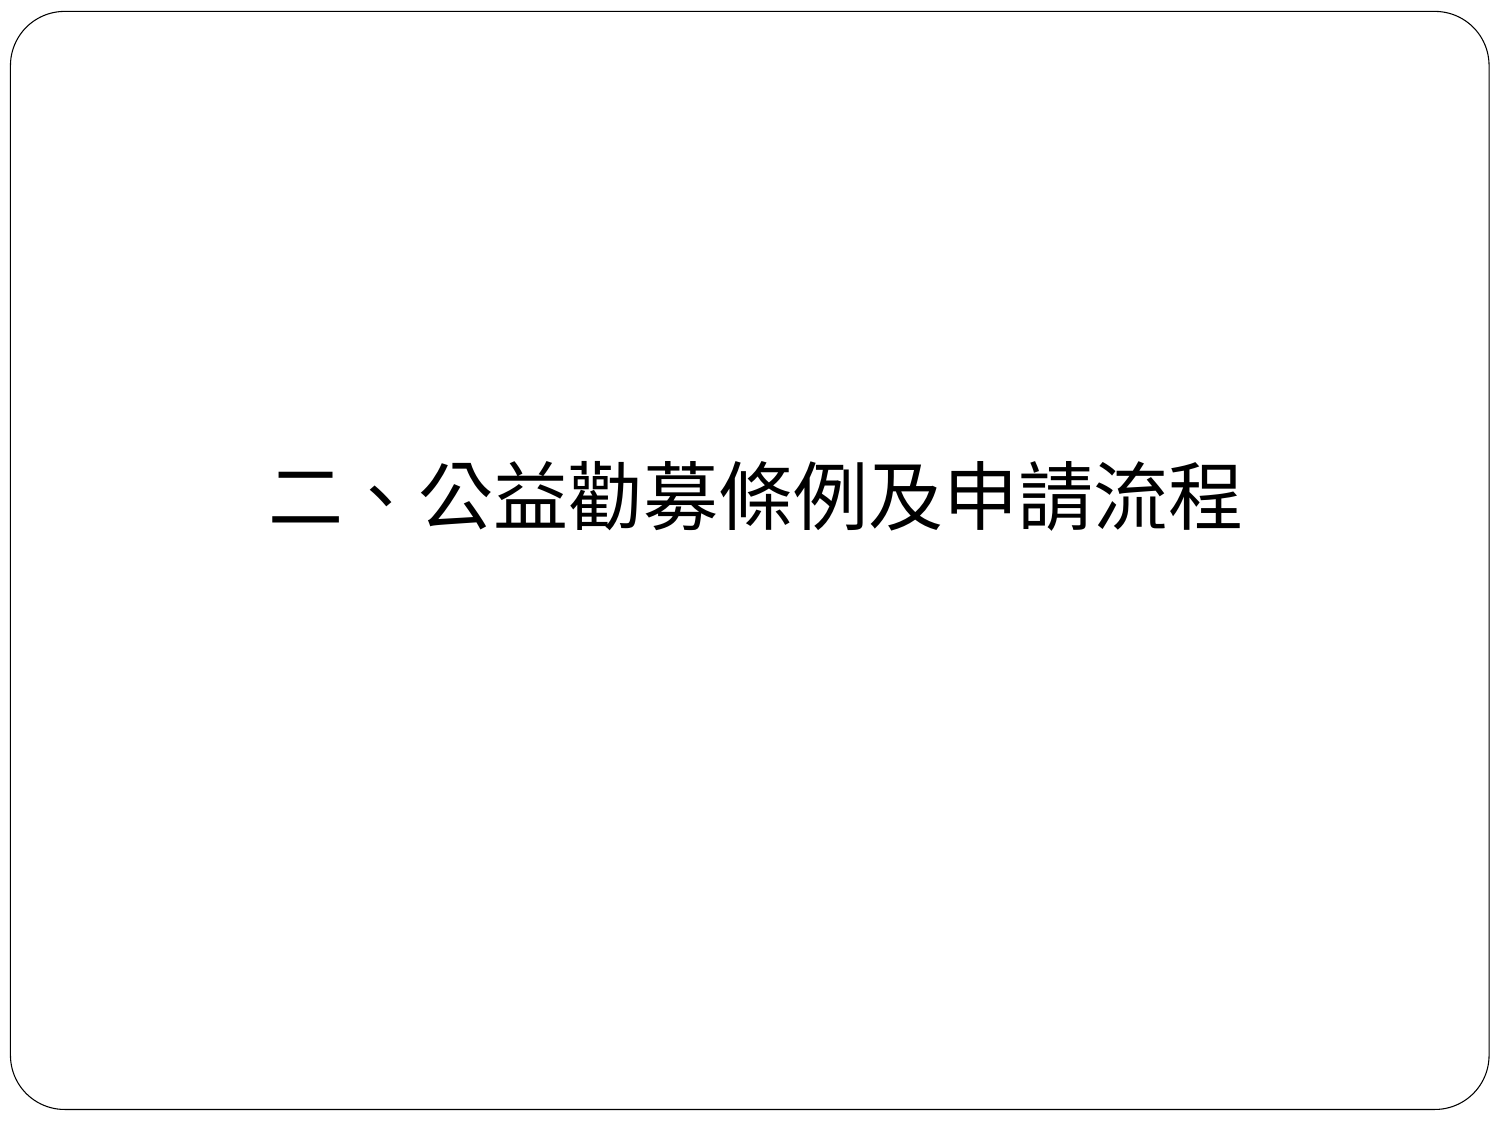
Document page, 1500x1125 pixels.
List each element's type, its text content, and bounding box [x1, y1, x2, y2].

text_box 二、公益勸募條例及申請流程 [253, 442, 1269, 549]
